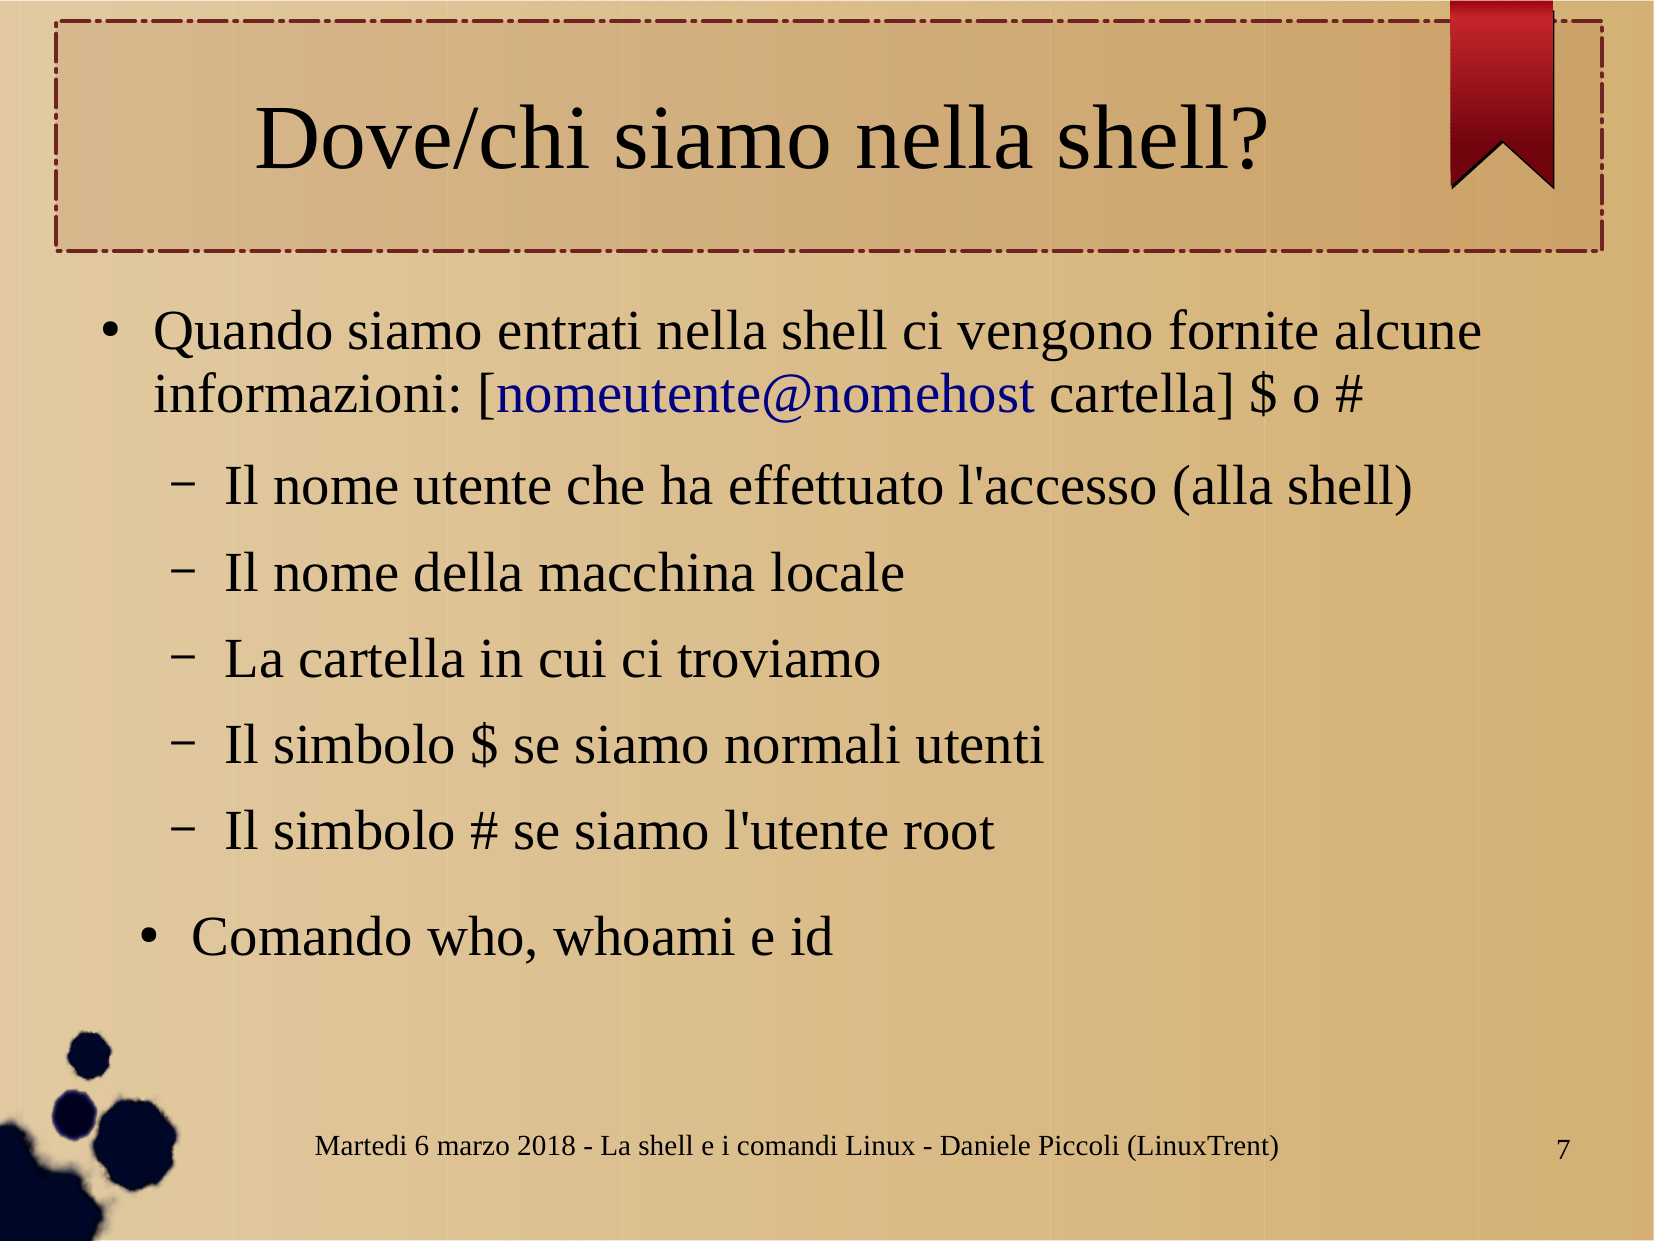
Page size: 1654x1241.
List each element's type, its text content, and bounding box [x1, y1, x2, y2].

title Dove/chi siamo nella shell? [82, 47, 1412, 229]
text_box Comando who, whoami e id [106, 897, 1524, 976]
list Quando siamo entrati nella shell ci vengono fornite alcune informazioni: [nomeutente@nomehost cartella] $ o # Il nome utente che ha effettuato l'accesso (alla shell) Il nome della macchina locale La cartella in cui ci troviamo Il simbolo $ se siamo normali utenti Il simbolo # se siamo l'utente root [82, 299, 1560, 910]
